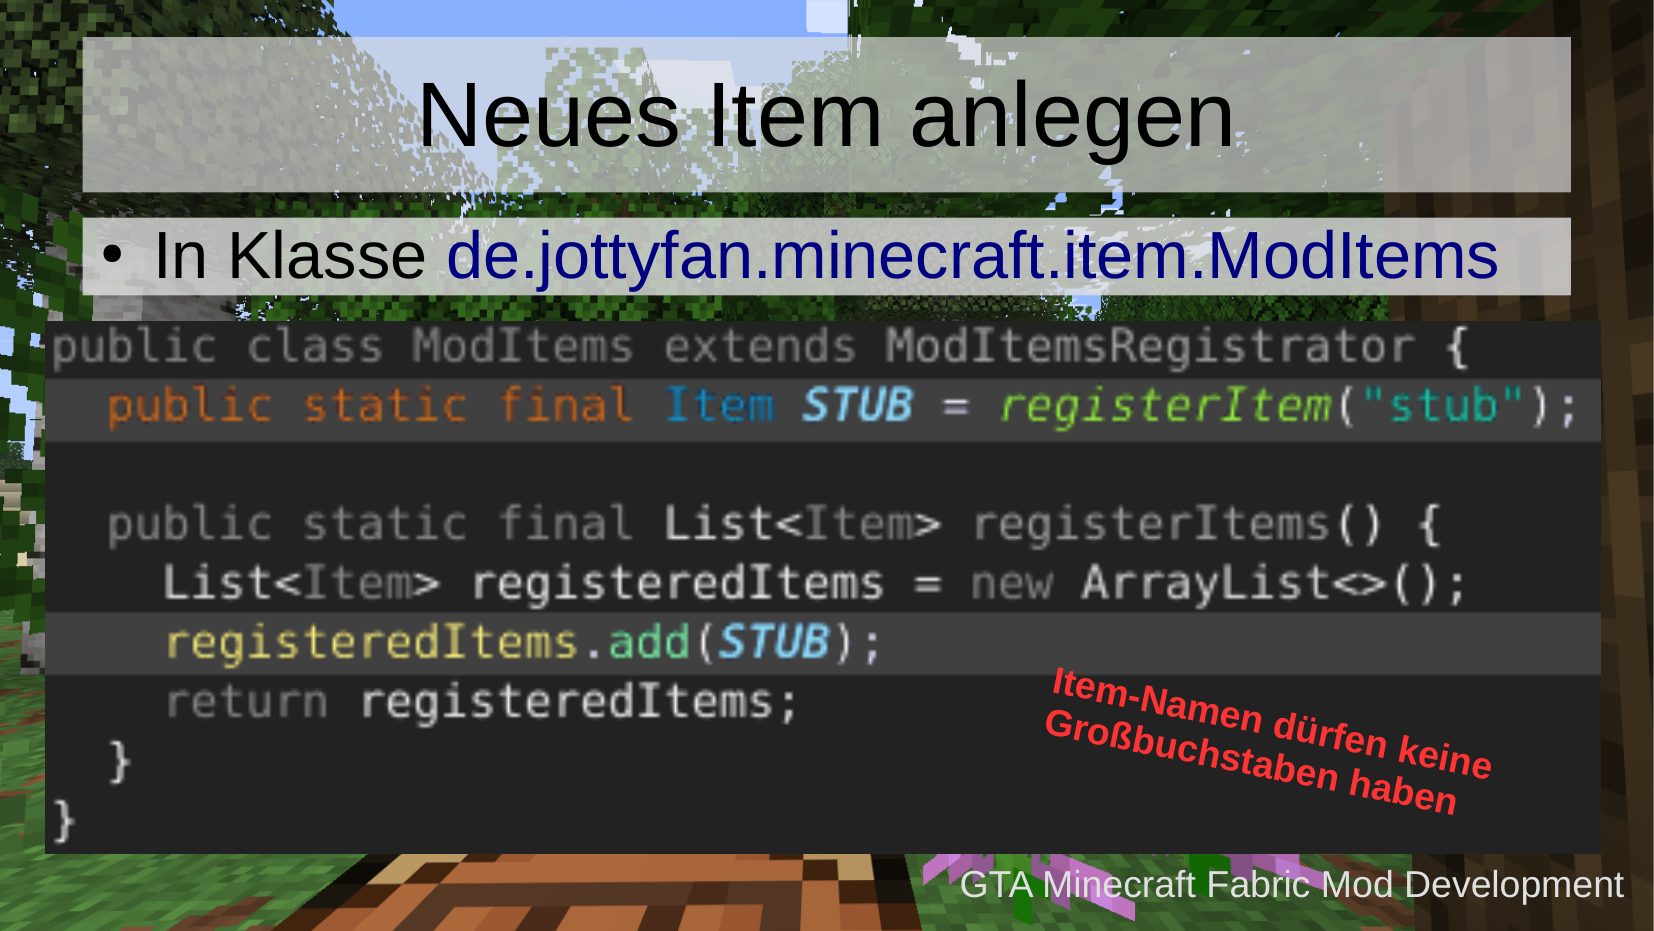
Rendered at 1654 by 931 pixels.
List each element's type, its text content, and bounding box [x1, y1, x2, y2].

title Neues Item anlegen [82, 37, 1571, 193]
list In Klasse de.jottyfan.minecraft.item.ModItems [82, 217, 1571, 296]
text_box Item-Namen dürfen keine Großbuchstaben haben [1024, 648, 1595, 857]
picture [0, 0, 1654, 931]
